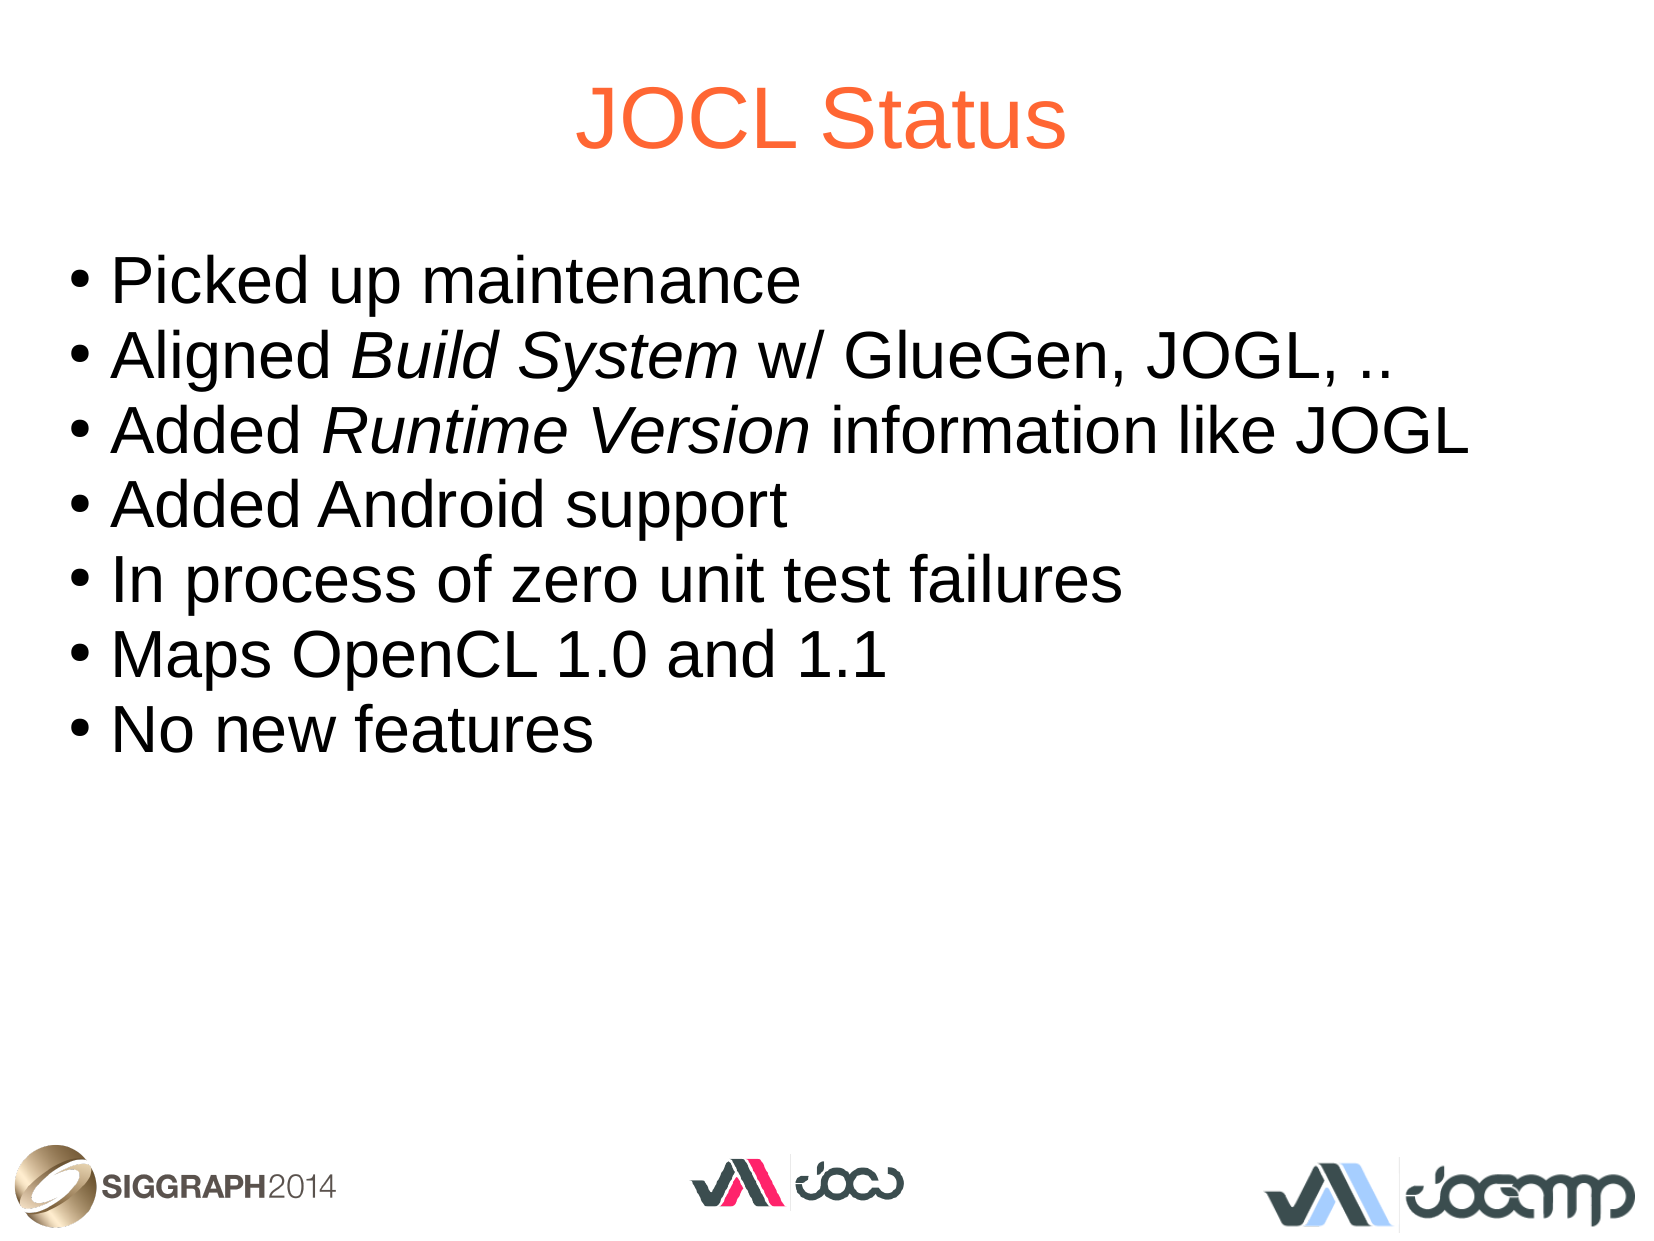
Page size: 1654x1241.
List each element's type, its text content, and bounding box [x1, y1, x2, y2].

subtitle Picked up maintenance Aligned Build System w/ GlueGen, JOGL, .. Added Runtime Version information like JOGL Added Android support In process of zero unit test failures Maps OpenCL 1.0 and 1.1 No new features [68, 188, 1576, 826]
picture [1262, 1157, 1635, 1233]
title JOCL Status [68, 49, 1576, 188]
picture [7, 1133, 343, 1239]
picture [688, 1154, 965, 1211]
